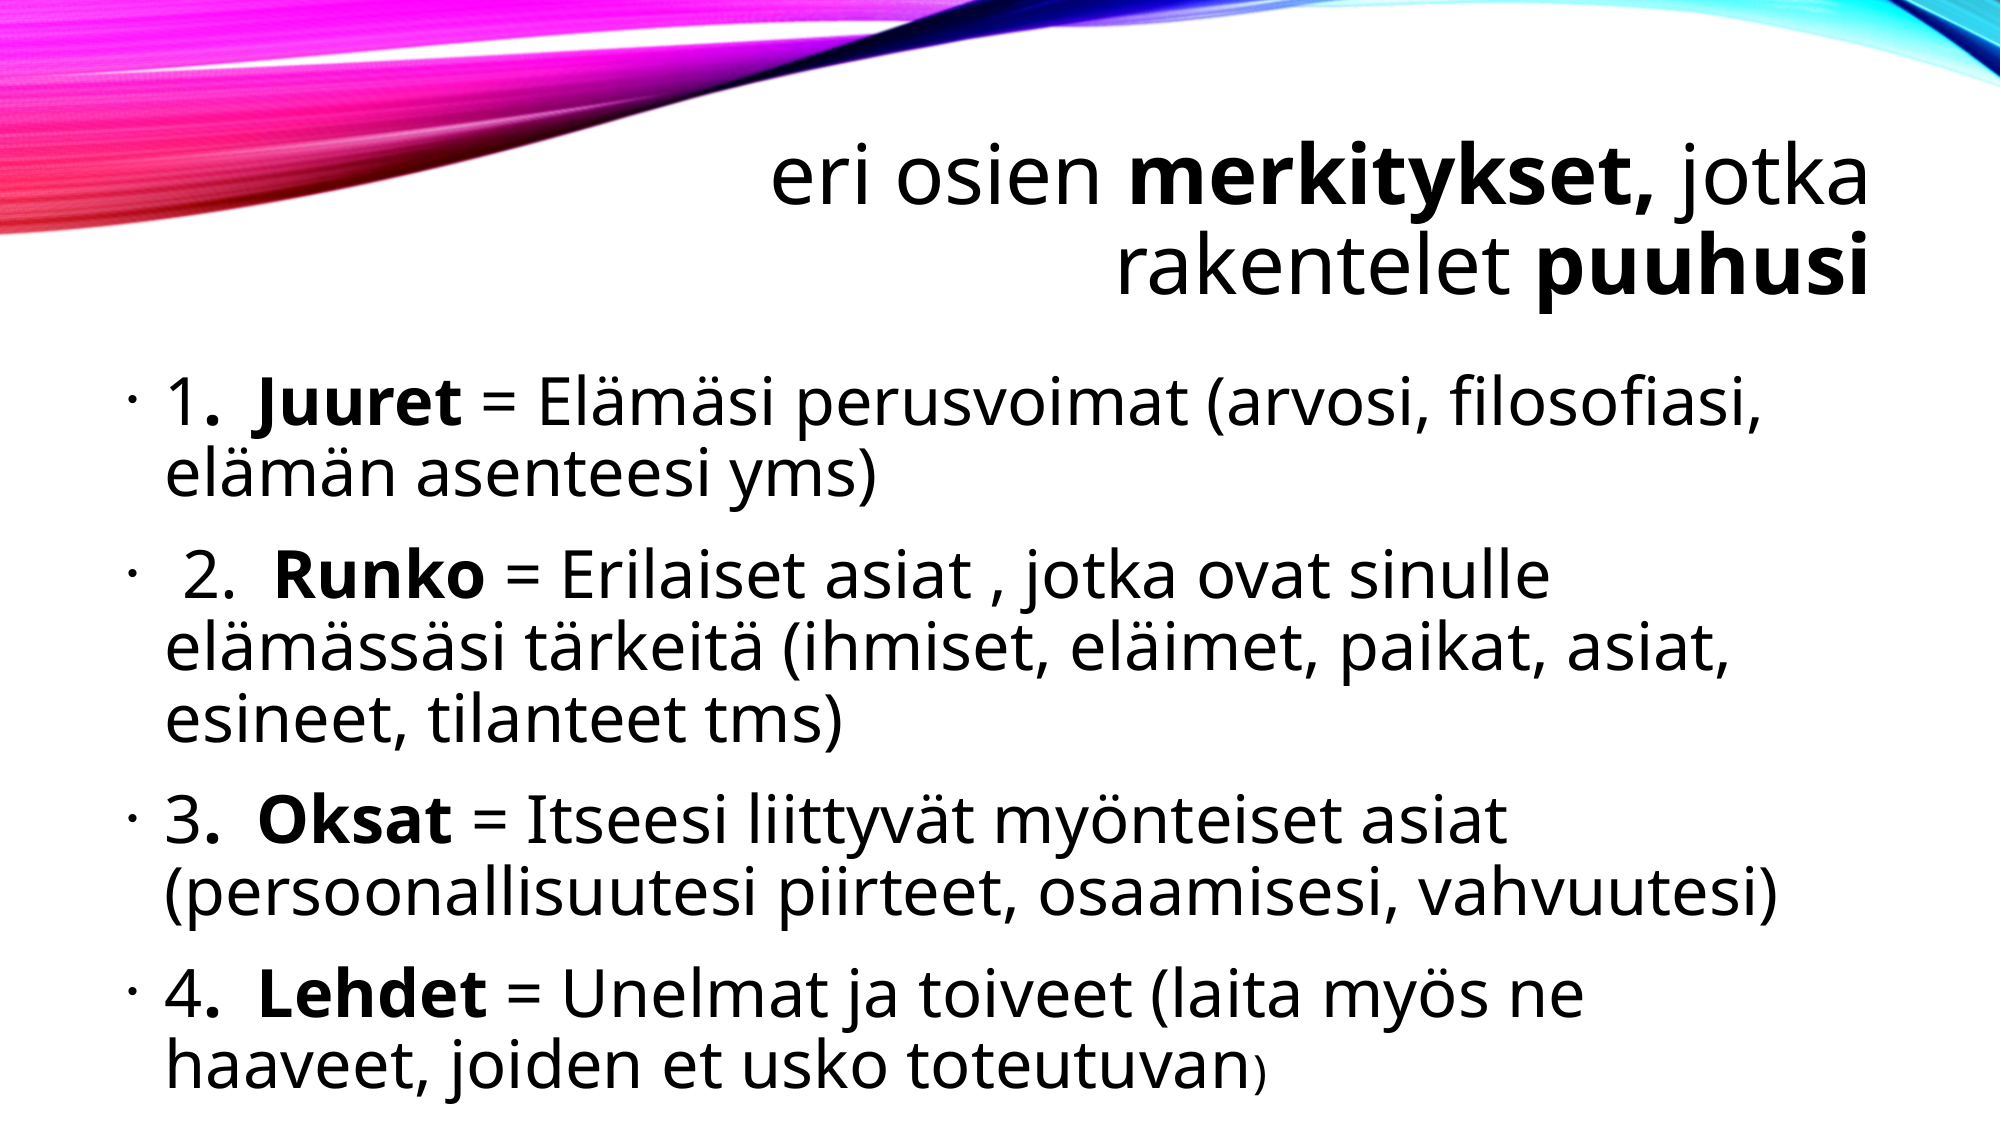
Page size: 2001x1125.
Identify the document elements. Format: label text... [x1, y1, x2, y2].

list 1. Juuret = Elämäsi perusvoimat (arvosi, filosofiasi, elämän asenteesi yms) 2. Runko = Erilaiset asiat , jotka ovat sinulle elämässäsi tärkeitä (ihmiset, eläimet, paikat, asiat, esineet, tilanteet tms) 3. Oksat = Itseesi liittyvät myönteiset asiat (persoonallisuutesi piirteet, osaamisesi, vahvuutesi) 4. Lehdet = Unelmat ja toiveet (laita myös ne haaveet, joiden et usko toteutuvan) [112, 360, 1888, 1021]
picture [0, 0, 2000, 237]
title eri osien merkitykset, jotka rakentelet puuhusi [474, 125, 1888, 338]
